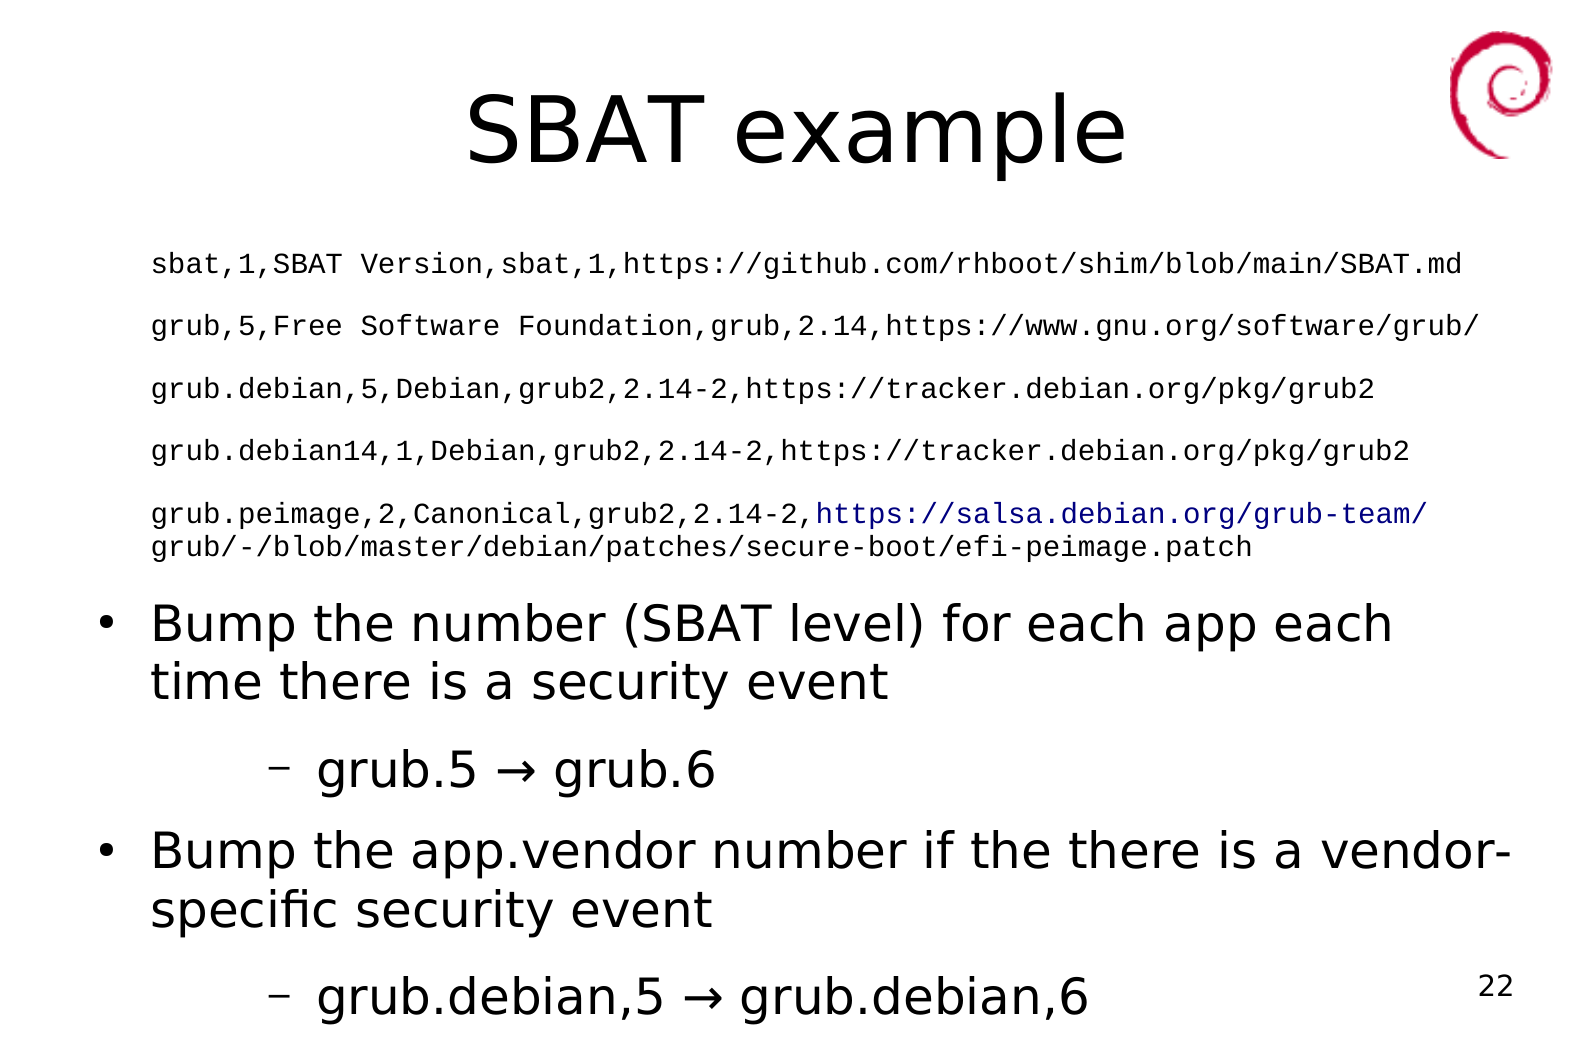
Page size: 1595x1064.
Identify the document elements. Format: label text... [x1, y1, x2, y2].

title SBAT example [79, 42, 1515, 220]
list sbat,1,SBAT Version,sbat,1,https://github.com/rhboot/shim/blob/main/SBAT.md grub,5,Free Software Foundation,grub,2.14,https://www.gnu.org/software/grub/ grub.debian,5,Debian,grub2,2.14-2,https://tracker.debian.org/pkg/grub2 grub.debian14,1,Debian,grub2,2.14-2,https://tracker.debian.org/pkg/grub2 grub.peimage,2,Canonical,grub2,2.14-2,https://salsa.debian.org/grub-team/grub/-/blob/master/debian/patches/secure-boot/efi-peimage.patch Bump the number (SBAT level) for each app each time there is a security event grub.5 → grub.6 Bump the app.vendor number if the there is a vendor-specific security event grub.debian,5 → grub.debian,6 [79, 248, 1515, 1064]
picture [1450, 31, 1555, 159]
